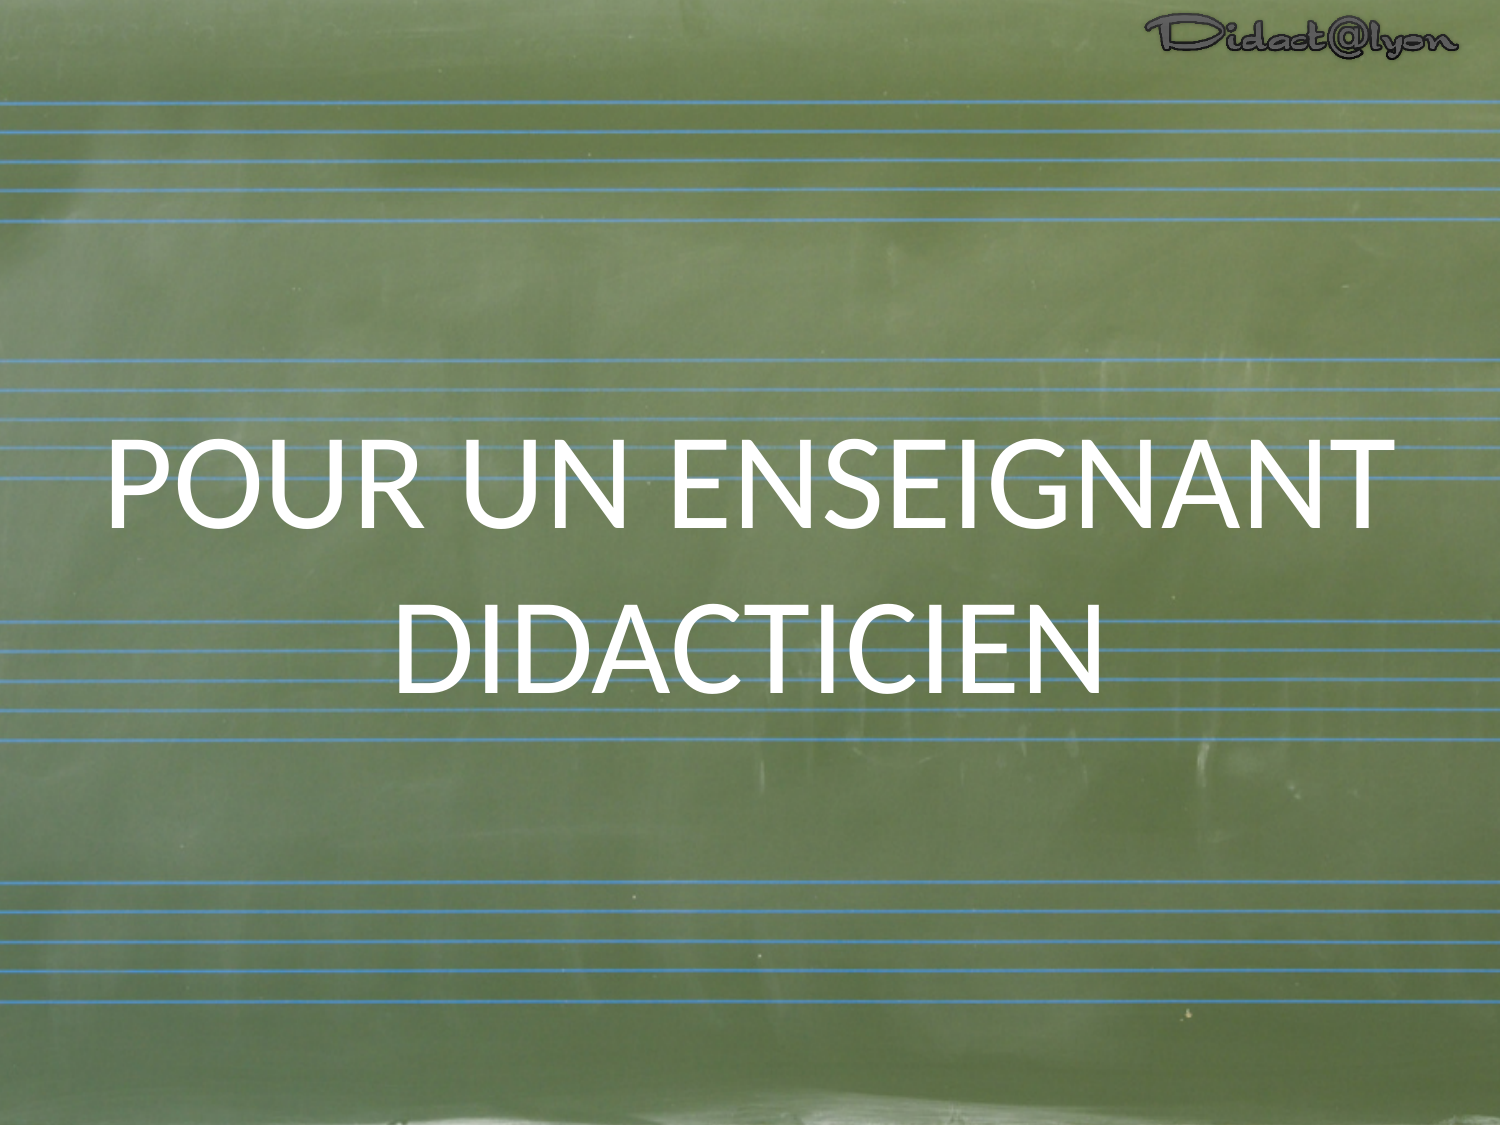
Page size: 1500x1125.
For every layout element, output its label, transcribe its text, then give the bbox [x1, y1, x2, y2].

picture [0, 0, 1500, 1125]
title POUR UN ENSEIGNANT DIDACTICIEN [56, 383, 1444, 742]
